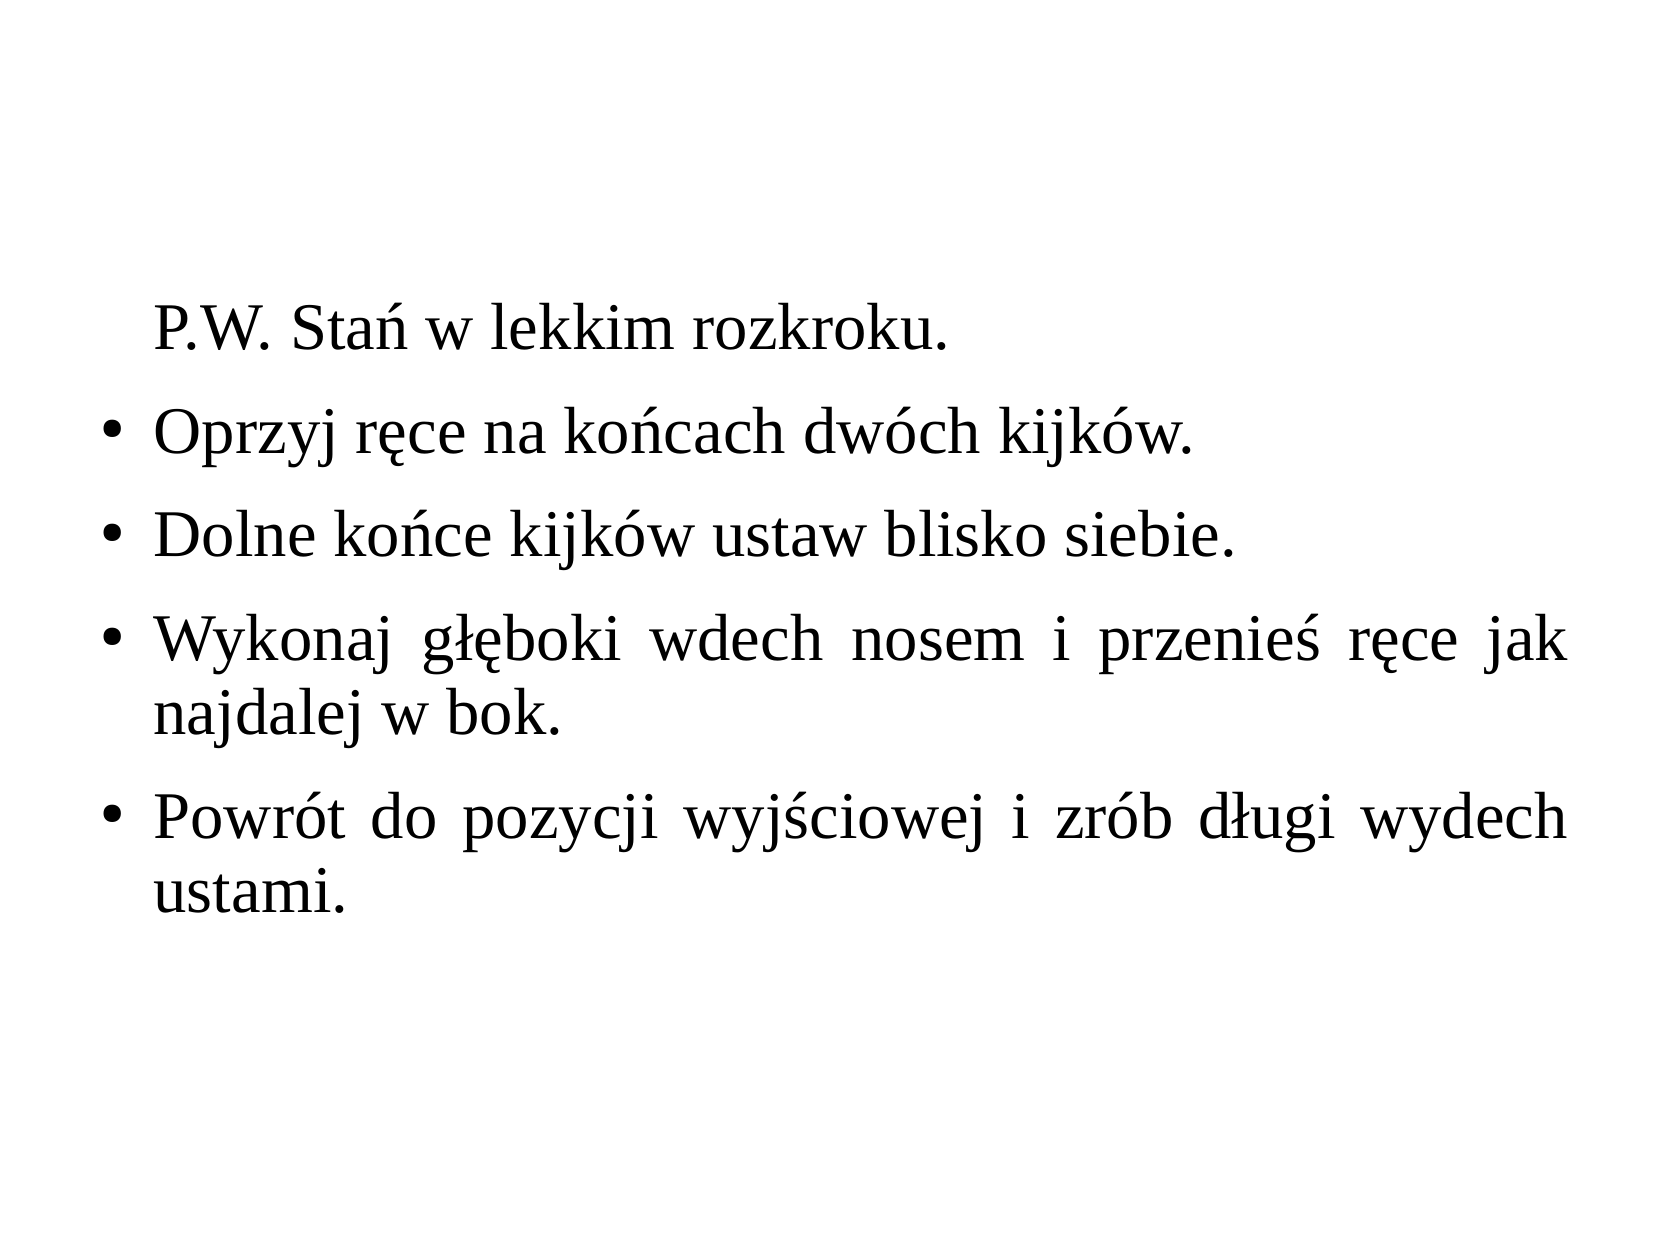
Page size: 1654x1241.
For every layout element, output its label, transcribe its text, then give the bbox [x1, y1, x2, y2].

list P.W. Stań w lekkim rozkroku. Oprzyj ręce na końcach dwóch kijków. Dolne końce kijków ustaw blisko siebie. Wykonaj głęboki wdech nosem i przenieś ręce jak najdalej w bok. Powrót do pozycji wyjściowej i zrób długi wydech ustami. [82, 290, 1571, 1147]
